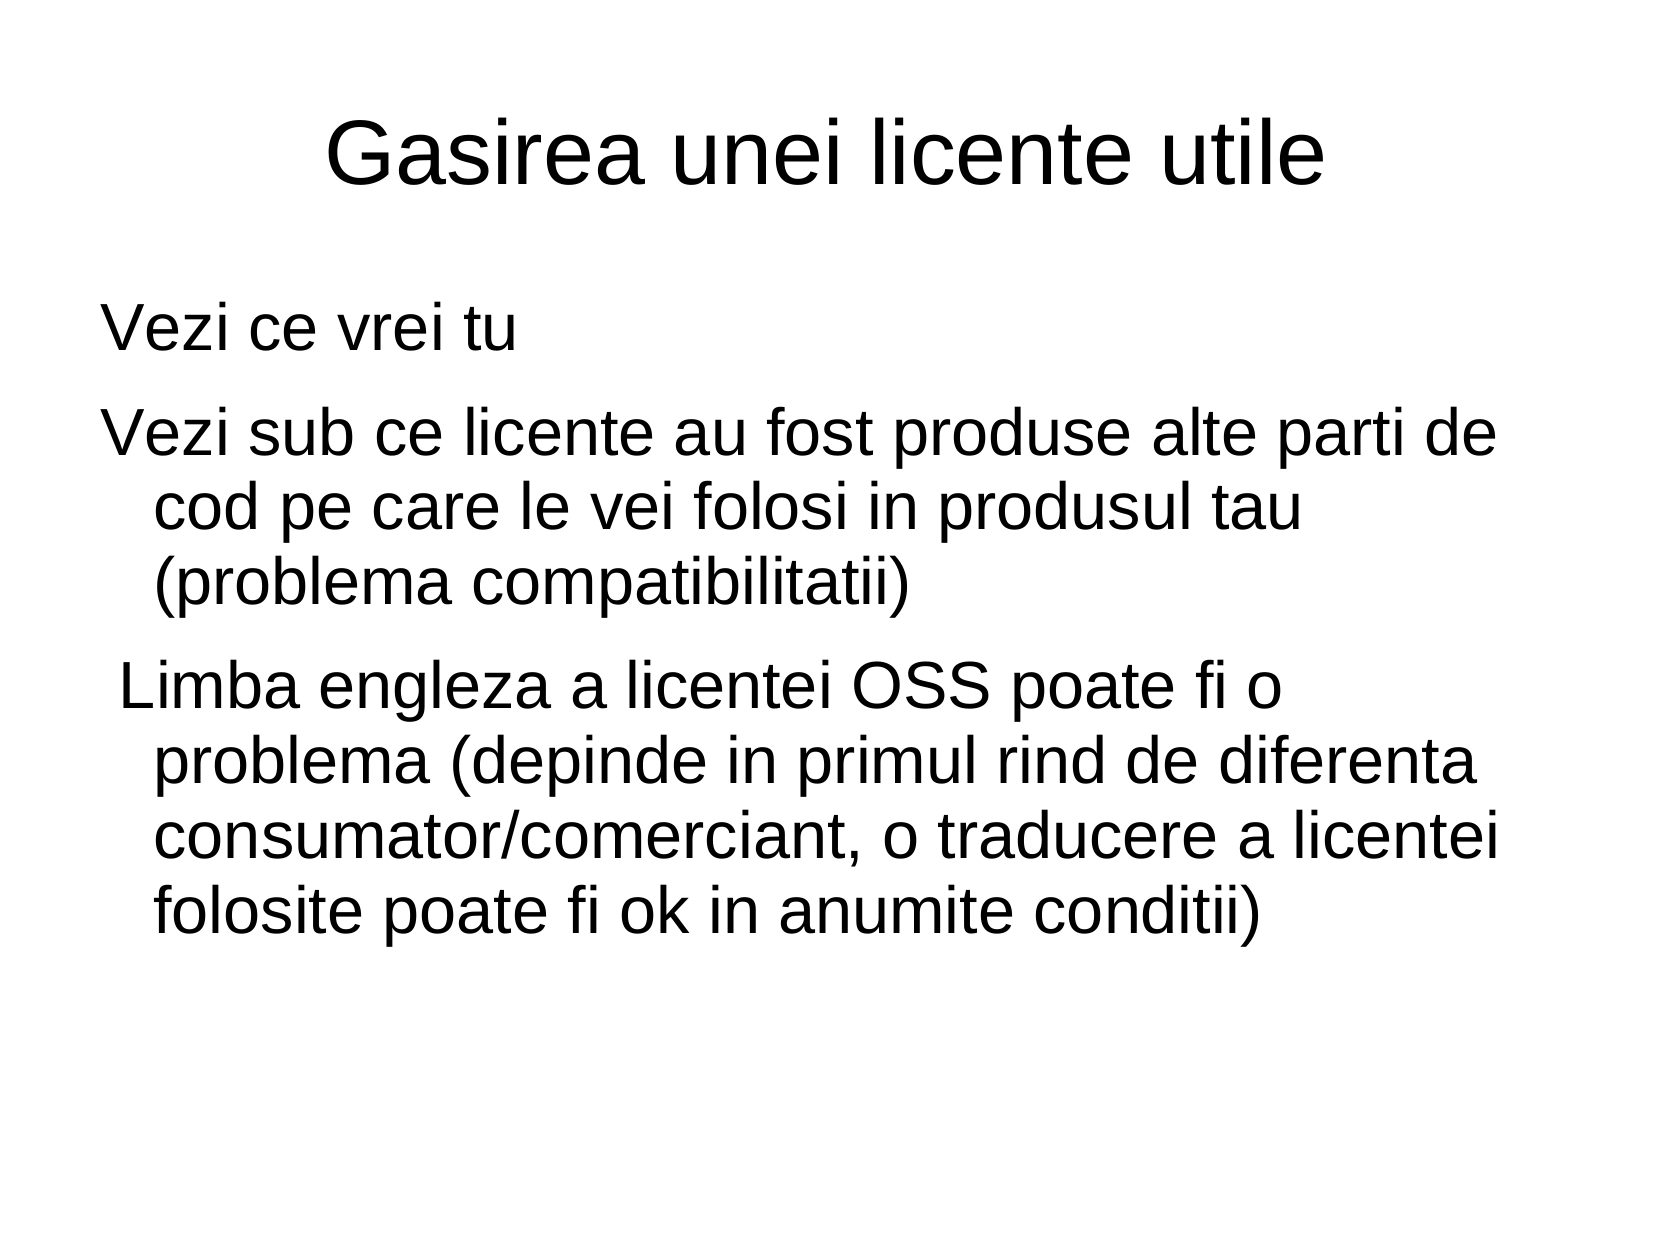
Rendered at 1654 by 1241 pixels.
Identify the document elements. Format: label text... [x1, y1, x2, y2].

title Gasirea unei licente utile [82, 49, 1571, 257]
list Vezi ce vrei tu Vezi sub ce licente au fost produse alte parti de cod pe care le vei folosi in produsul tau (problema compatibilitatii) Limba engleza a licentei OSS poate fi o problema (depinde in primul rind de diferenta consumator/comerciant, o traducere a licentei folosite poate fi ok in anumite conditii) [82, 290, 1571, 1109]
